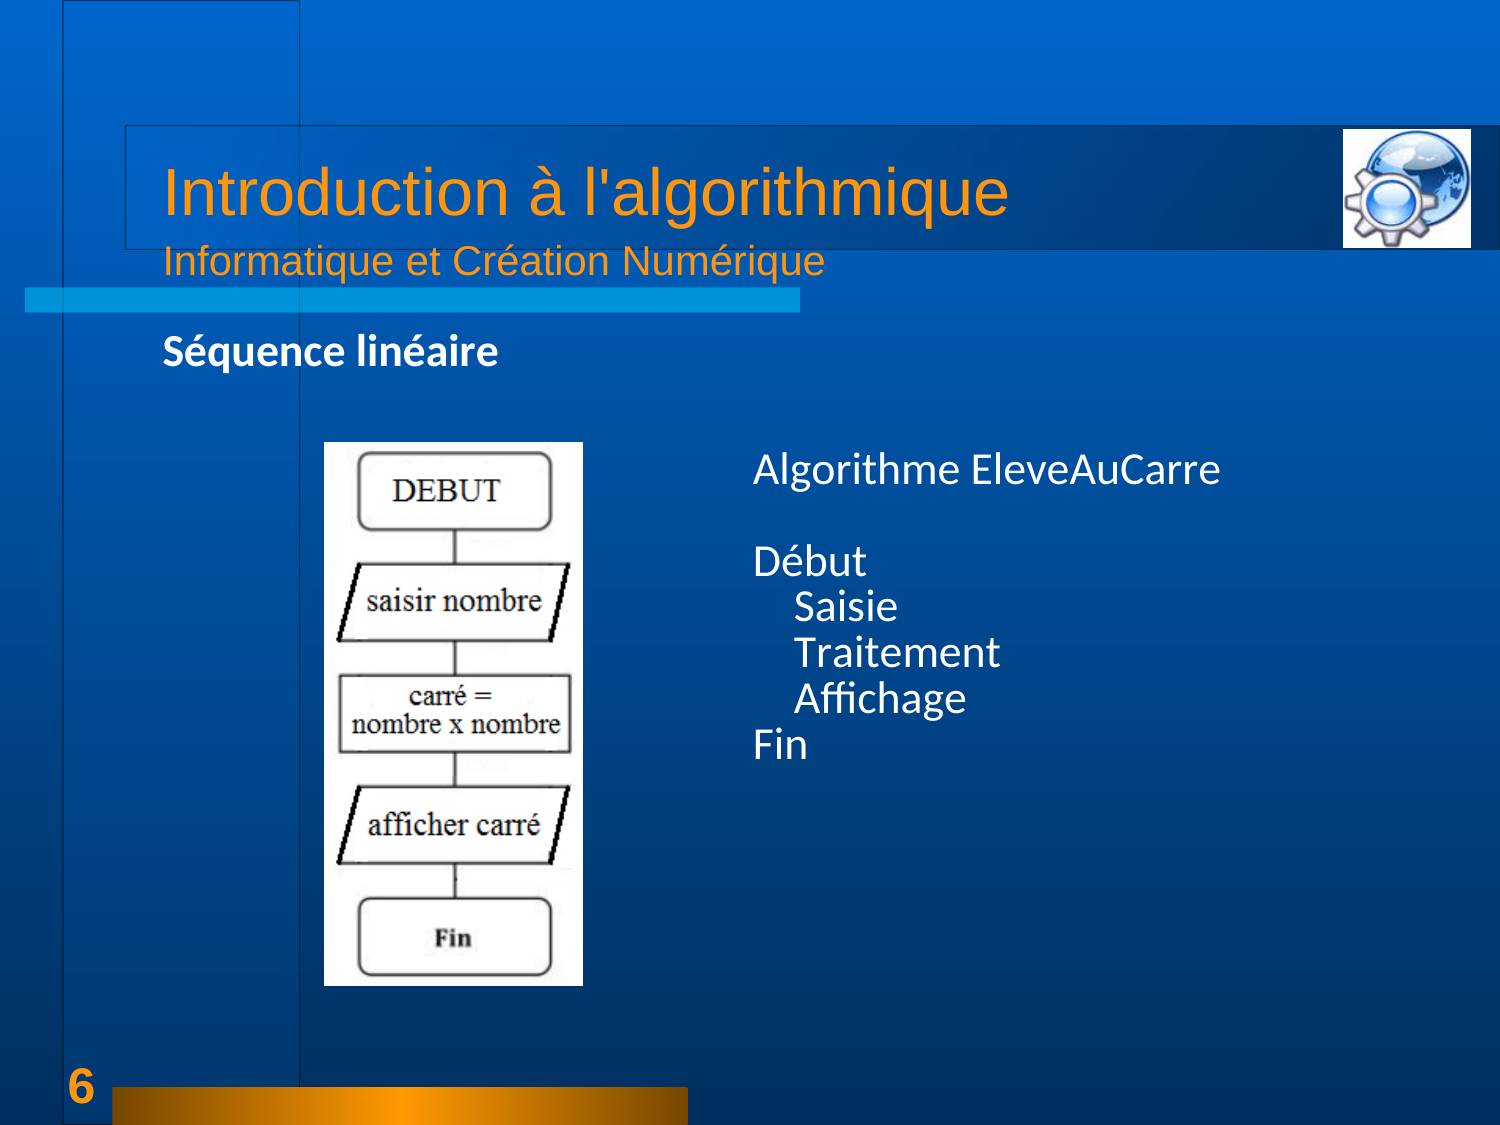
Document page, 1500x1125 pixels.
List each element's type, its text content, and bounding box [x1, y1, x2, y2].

text_box Algorithme EleveAuCarre Début Saisie Traitement Affichage Fin [738, 442, 1241, 904]
picture [324, 442, 583, 986]
picture [1343, 129, 1471, 248]
text_box Séquence linéaire [147, 324, 1418, 544]
